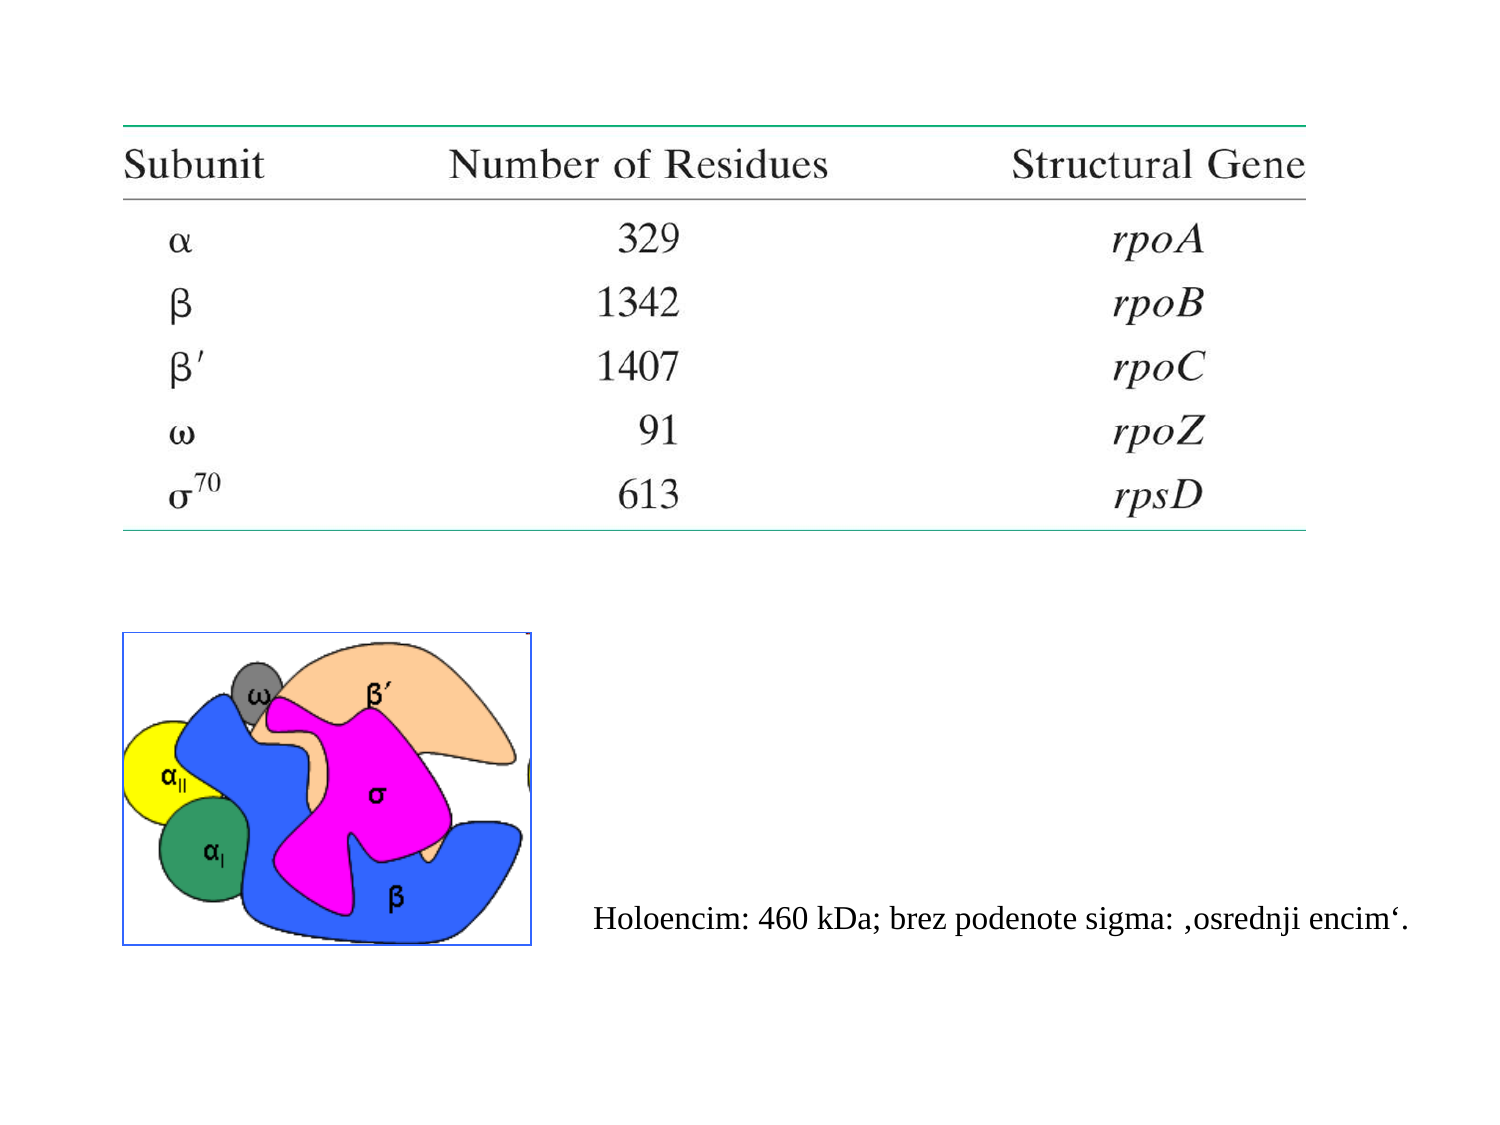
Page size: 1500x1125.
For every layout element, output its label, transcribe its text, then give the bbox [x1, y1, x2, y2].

picture [123, 125, 1306, 531]
text_box Holoencim: 460 kDa; brez podenote sigma: ‚osrednji encim‘. [578, 888, 1426, 944]
picture [123, 633, 531, 945]
